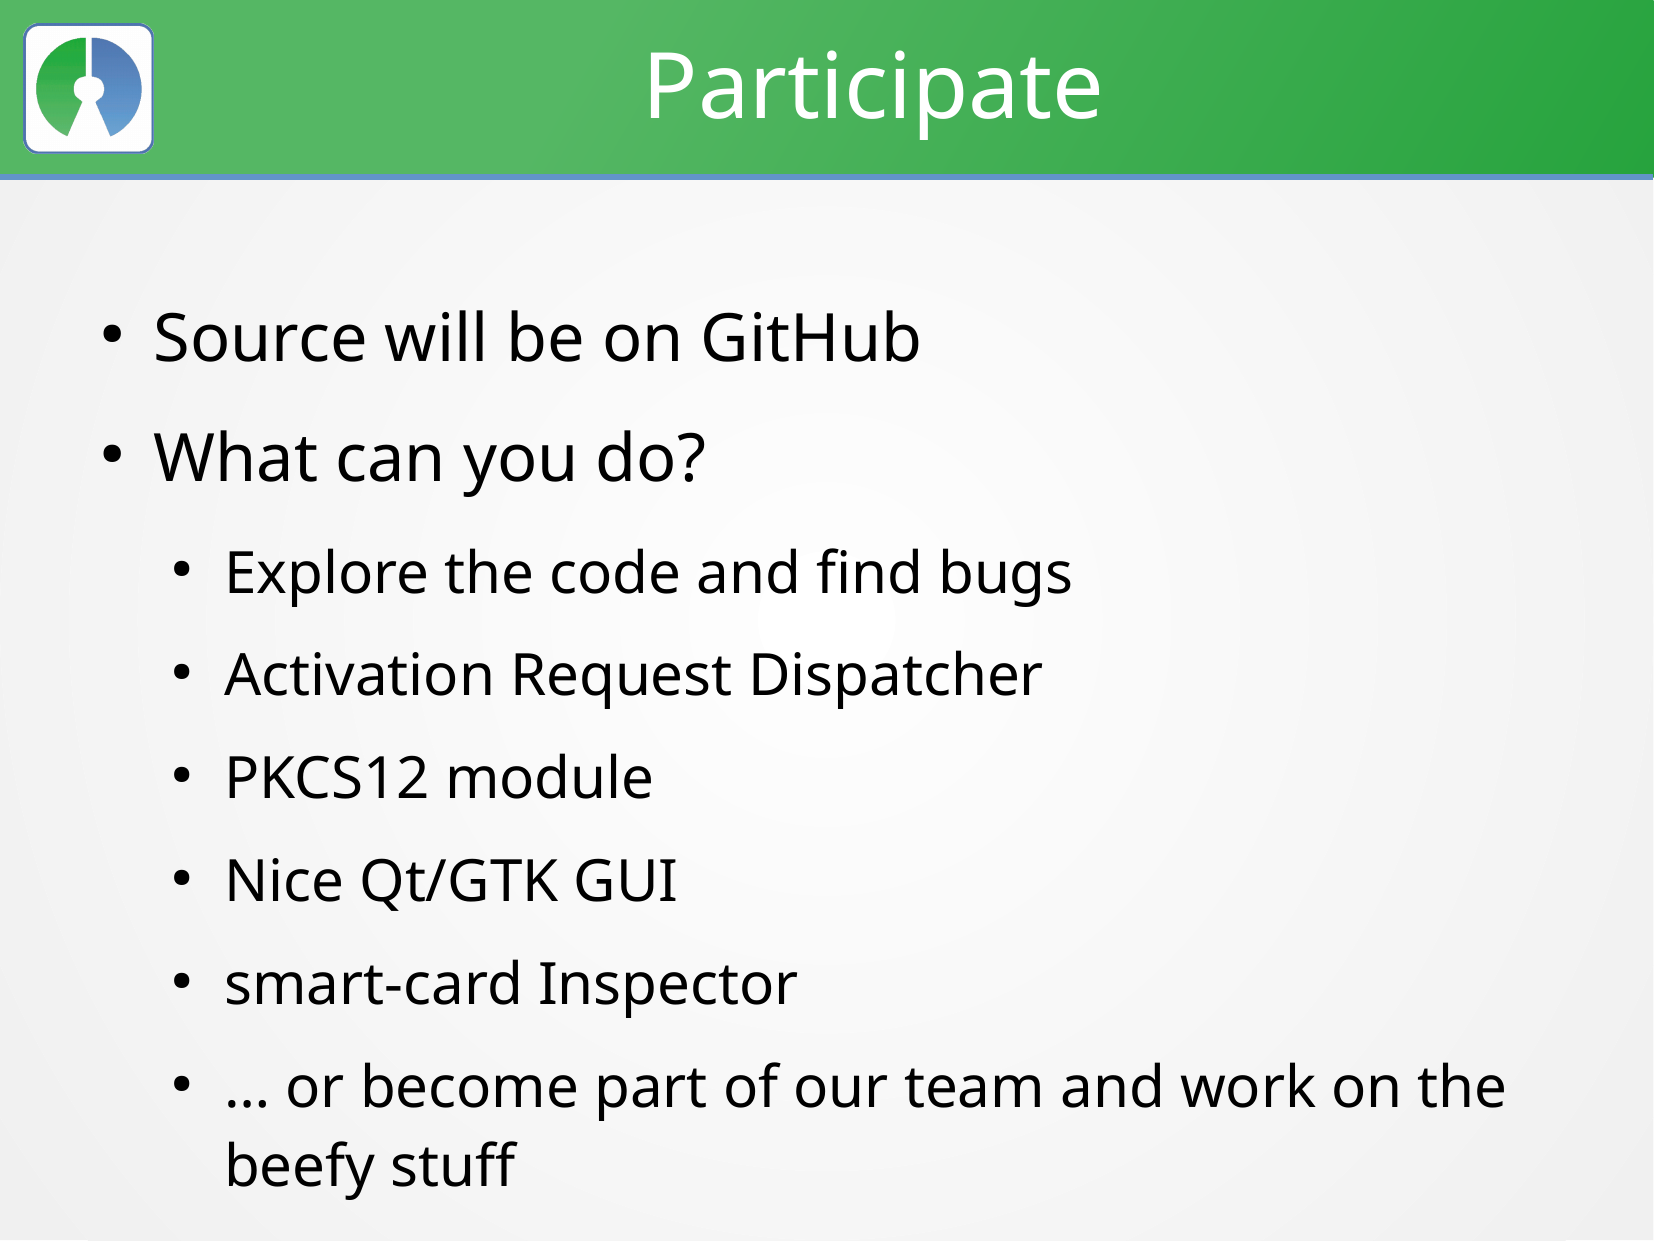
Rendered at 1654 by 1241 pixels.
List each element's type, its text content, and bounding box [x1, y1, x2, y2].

list Source will be on GitHub What can you do? Explore the code and find bugs Activation Request Dispatcher PKCS12 module Nice Qt/GTK GUI smart-card Inspector … or become part of our team and work on the beefy stuff [82, 290, 1571, 1217]
picture [23, 23, 154, 154]
title Participate [177, 11, 1571, 154]
